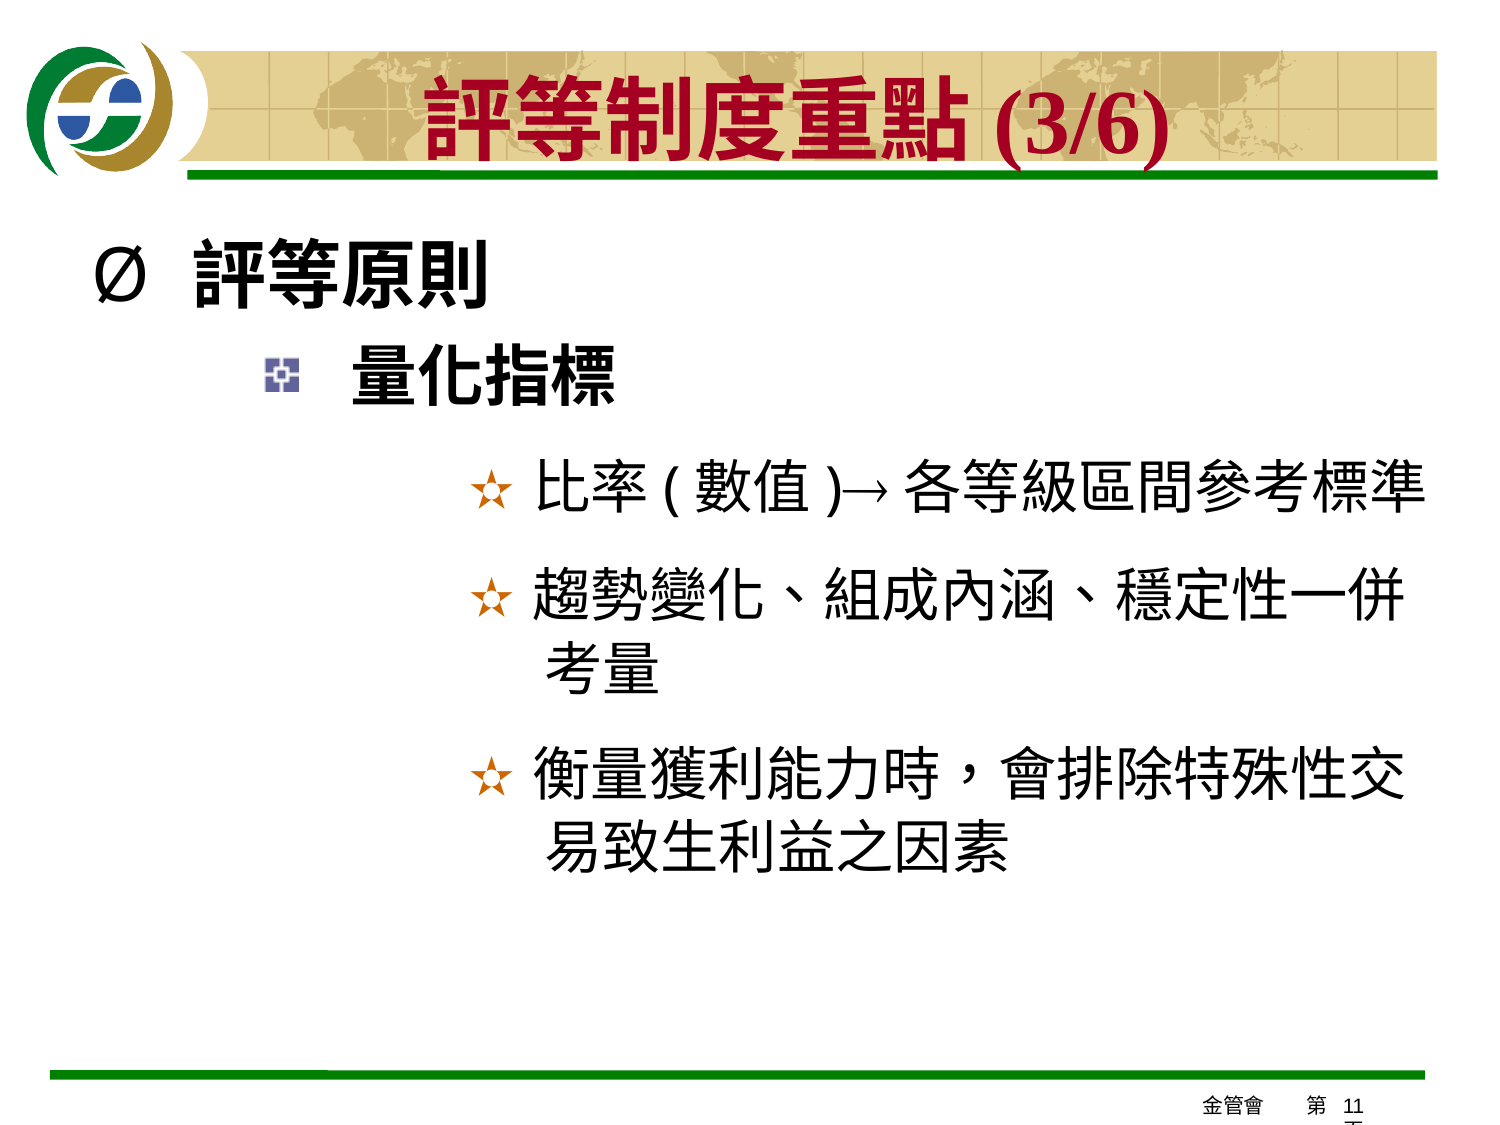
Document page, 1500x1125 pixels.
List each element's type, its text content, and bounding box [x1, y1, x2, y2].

list 評等原則 量化指標 ✫比率(數值)各等級區間參考標準 ✫趨勢變化、組成內涵、穩定性一併考量 ✫衡量獲利能力時，會排除特殊性交易致生利益之因素 [76, 220, 1455, 1024]
title 評等制度重點(3/6) [159, 48, 1435, 185]
